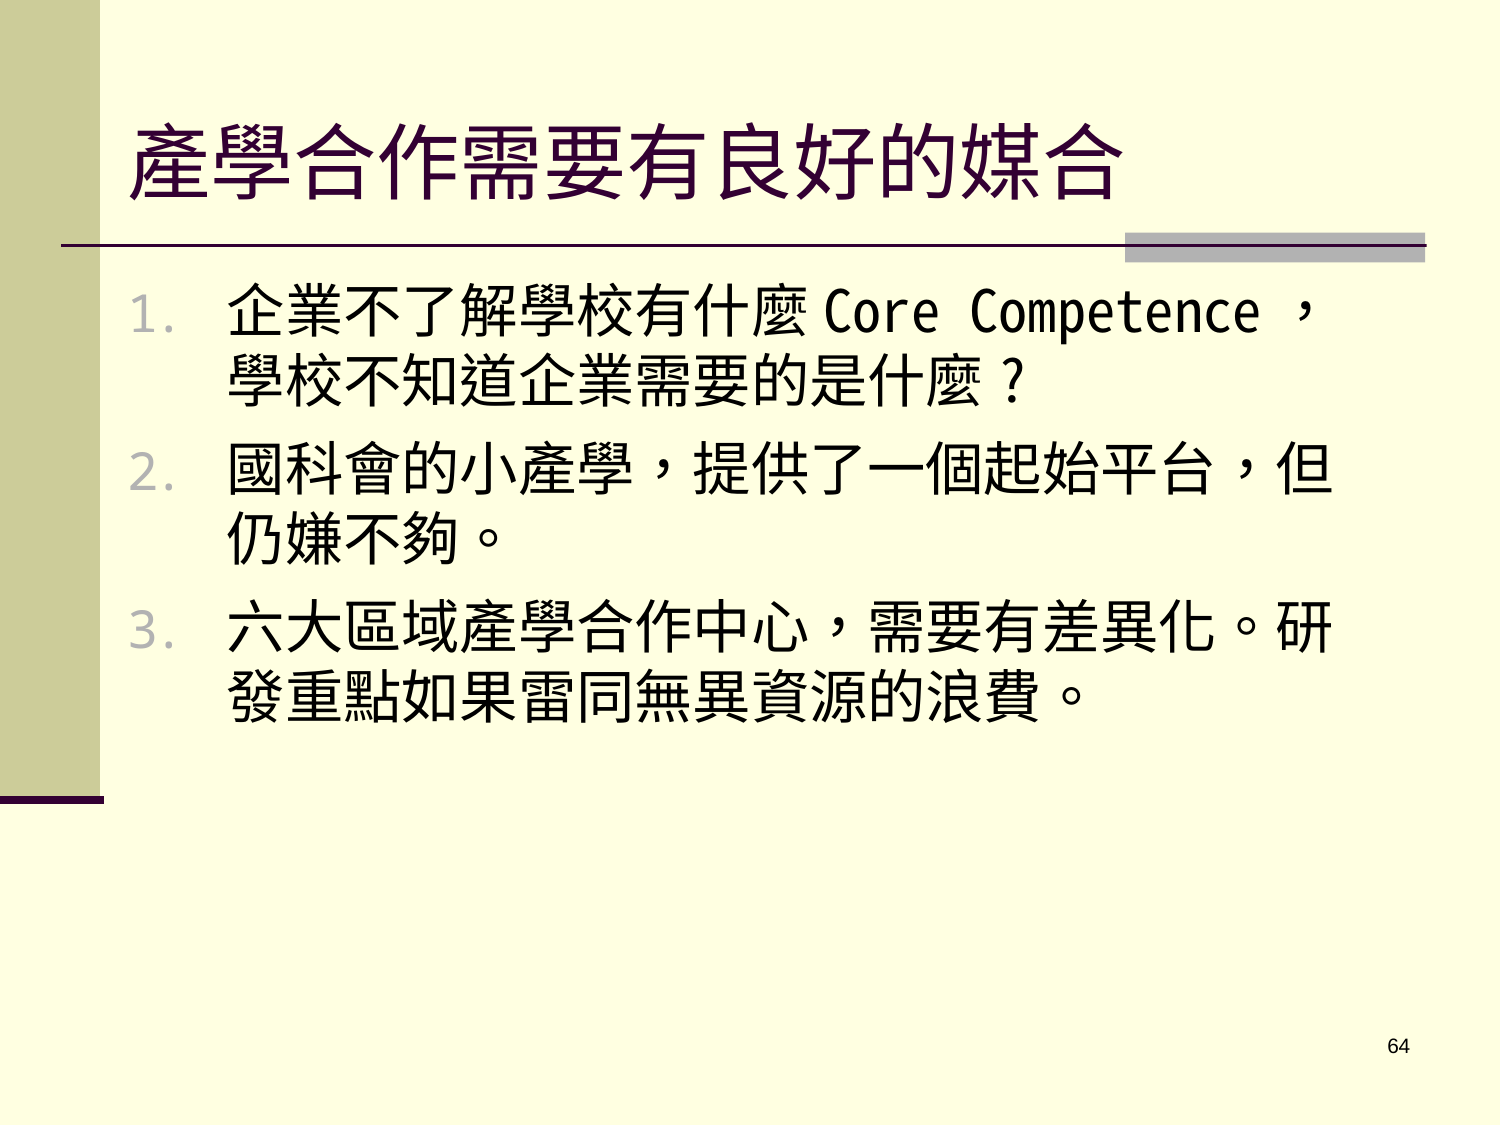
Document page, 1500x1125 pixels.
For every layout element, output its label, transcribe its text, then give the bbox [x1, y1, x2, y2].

title 產學合作需要有良好的媒合 [112, 66, 1388, 254]
list 企業不了解學校有什麼Core Competence，學校不知道企業需要的是什麼? 國科會的小產學，提供了一個起始平台，但仍嫌不夠。 六大區域產學合作中心，需要有差異化。研發重點如果雷同無異資源的浪費。 [112, 267, 1388, 811]
